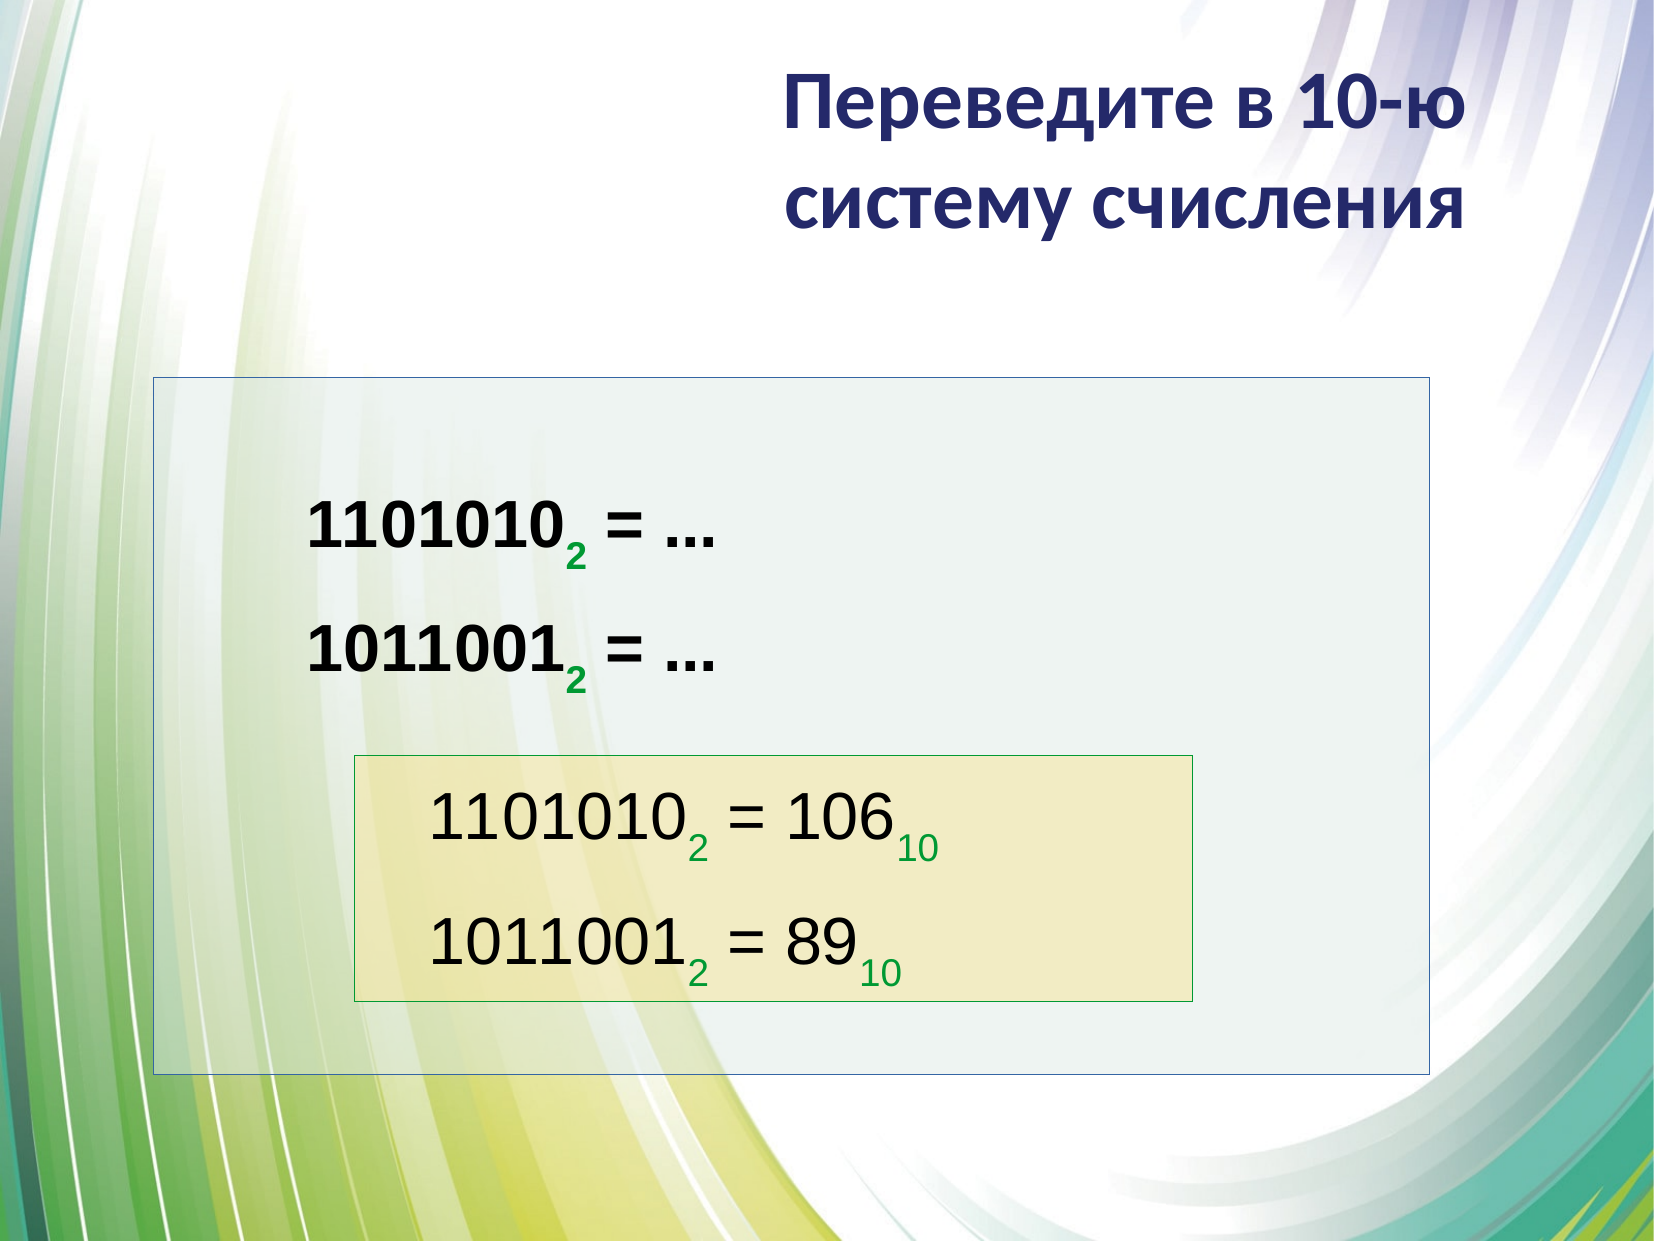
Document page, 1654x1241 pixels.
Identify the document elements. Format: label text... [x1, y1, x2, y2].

text_box [153, 377, 1430, 1075]
text_box Переведите в 10-ю систему счисления [767, 34, 1622, 256]
picture [0, 0, 1654, 1241]
text_box 11010102 = 10610 10110012 = 8910 [354, 755, 1193, 1002]
text_box 11010102 = ... 10110012 = ... [232, 463, 1406, 710]
